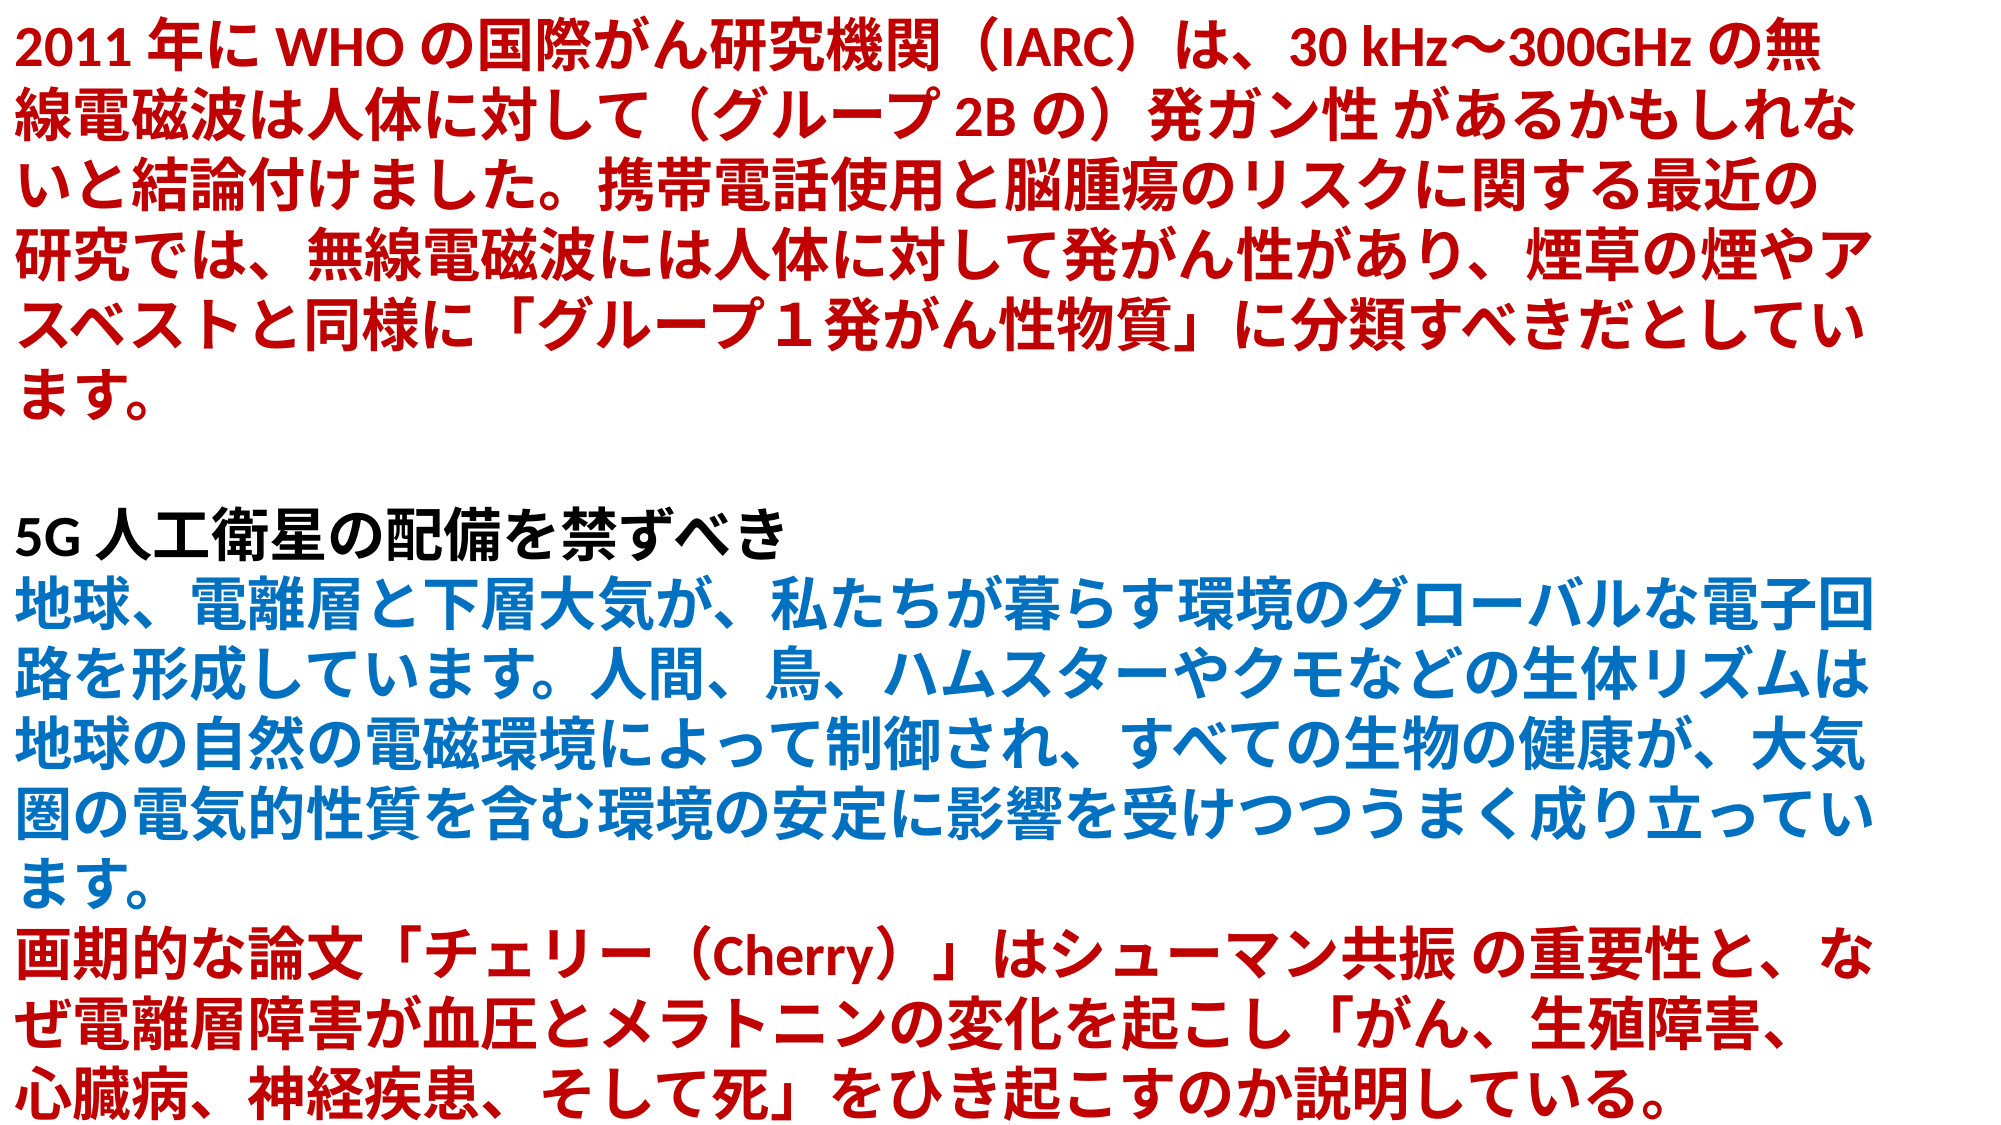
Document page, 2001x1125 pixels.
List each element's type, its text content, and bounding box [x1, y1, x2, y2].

text_box 2011 年に WHO の国際がん研究機関（IARC）は、30 kHz～300GHz の無線電磁波は人体に対して（グループ 2B の）発ガン性 があるかもしれないと結論付けました。携帯電話使用と脳腫瘍のリスクに関する最近の研究では、無線電磁波には人体に対して発がん性があり、煙草の煙やアスベストと同様に「グループ１発がん性物質」に分類すべきだとしています。 5G 人工衛星の配備を禁ずべき 地球、電離層と下層大気が、私たちが暮らす環境のグローバルな電子回路を形成しています。人間、鳥、ハムスターやクモなどの生体リズムは地球の自然の電磁環境によって制御され、すべての生物の健康が、大気圏の電気的性質を含む環境の安定に影響を受けつつうまく成り立っています。 画期的な論文「チェリー（Cherry）」はシューマン共振 の重要性と、なぜ電離層障害が血圧とメラトニンの変化を起こし「がん、生殖障害、心臓病、神経疾患、そして死」をひき起こすのか説明している。 [0, 0, 1891, 1125]
